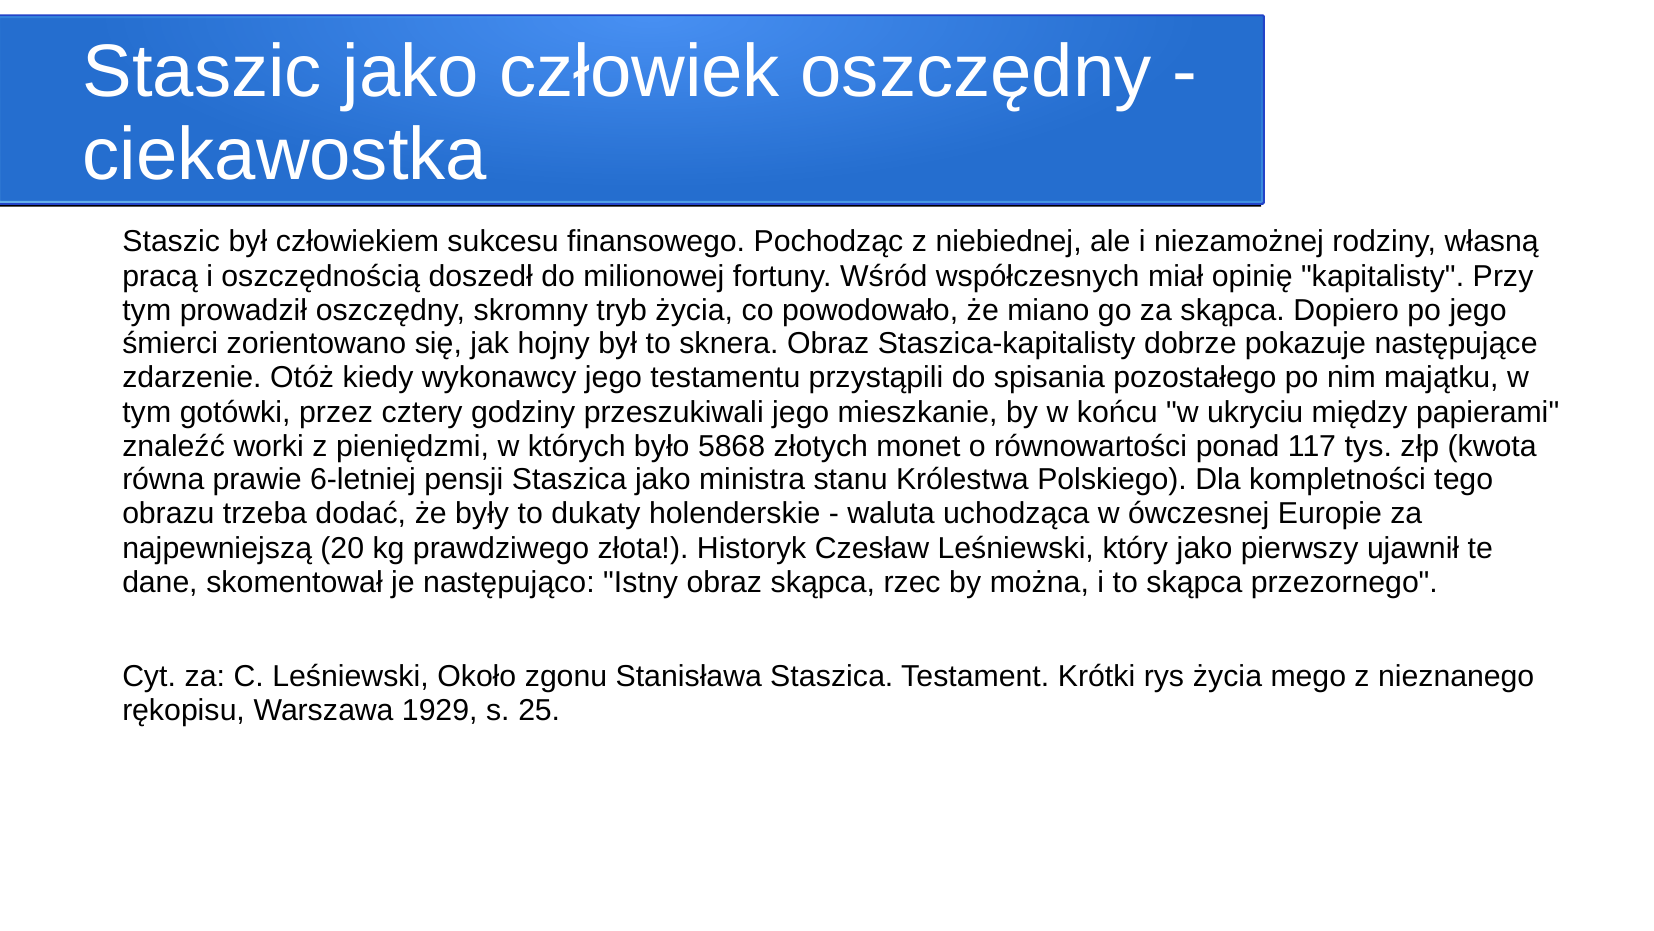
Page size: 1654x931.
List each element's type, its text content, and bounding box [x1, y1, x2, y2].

list Staszic był człowiekiem sukcesu finansowego. Pochodząc z niebiednej, ale i niezamożnej rodziny, własną pracą i oszczędnością doszedł do milionowej fortuny. Wśród współczesnych miał opinię "kapitalisty". Przy tym prowadził oszczędny, skromny tryb życia, co powodowało, że miano go za skąpca. Dopiero po jego śmierci zorientowano się, jak hojny był to sknera. Obraz Staszica-kapitalisty dobrze pokazuje następujące zdarzenie. Otóż kiedy wykonawcy jego testamentu przystąpili do spisania pozostałego po nim majątku, w tym gotówki, przez cztery godziny przeszukiwali jego mieszkanie, by w końcu "w ukryciu między papierami" znaleźć worki z pieniędzmi, w których było 5868 złotych monet o równowartości ponad 117 tys. złp (kwota równa prawie 6-letniej pensji Staszica jako ministra stanu Królestwa Polskiego). Dla kompletności tego obrazu trzeba dodać, że były to dukaty holenderskie - waluta uchodząca w ówczesnej Europie za najpewniejszą (20 kg prawdziwego złota!). Historyk Czesław Leśniewski, który jako pierwszy ujawnił te dane, skomentował je następująco: "Istny obraz skąpca, rzec by można, i to skąpca przezornego". Cyt. za: C. Leśniewski, Około zgonu Stanisława Staszica. Testament. Krótki rys życia mego z nieznanego rękopisu, Warszawa 1929, s. 25. [82, 224, 1571, 764]
title Staszic jako człowiek oszczędny - ciekawostka [82, 29, 1235, 196]
